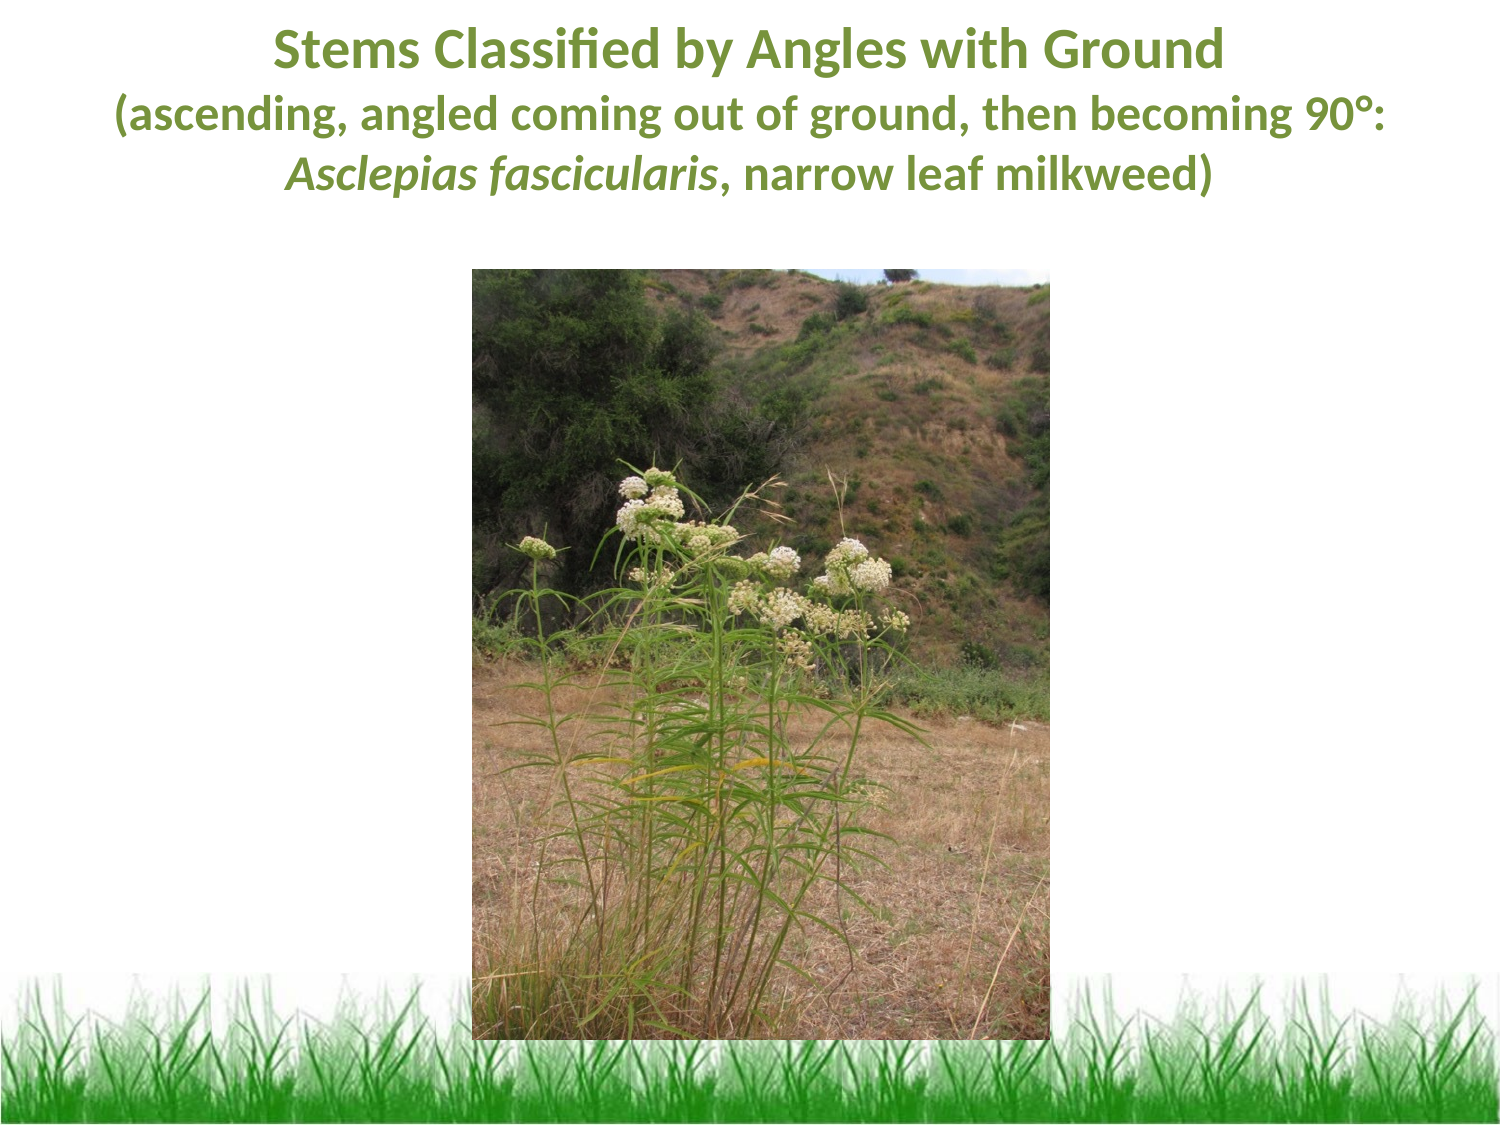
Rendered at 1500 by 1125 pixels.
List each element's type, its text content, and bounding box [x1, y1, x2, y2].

picture [0, 269, 1500, 1125]
title Stems Classified by Angles with Ground (ascending, angled coming out of ground, then becoming 90°: Asclepias fascicularis, narrow leaf milkweed) [75, 2, 1425, 209]
